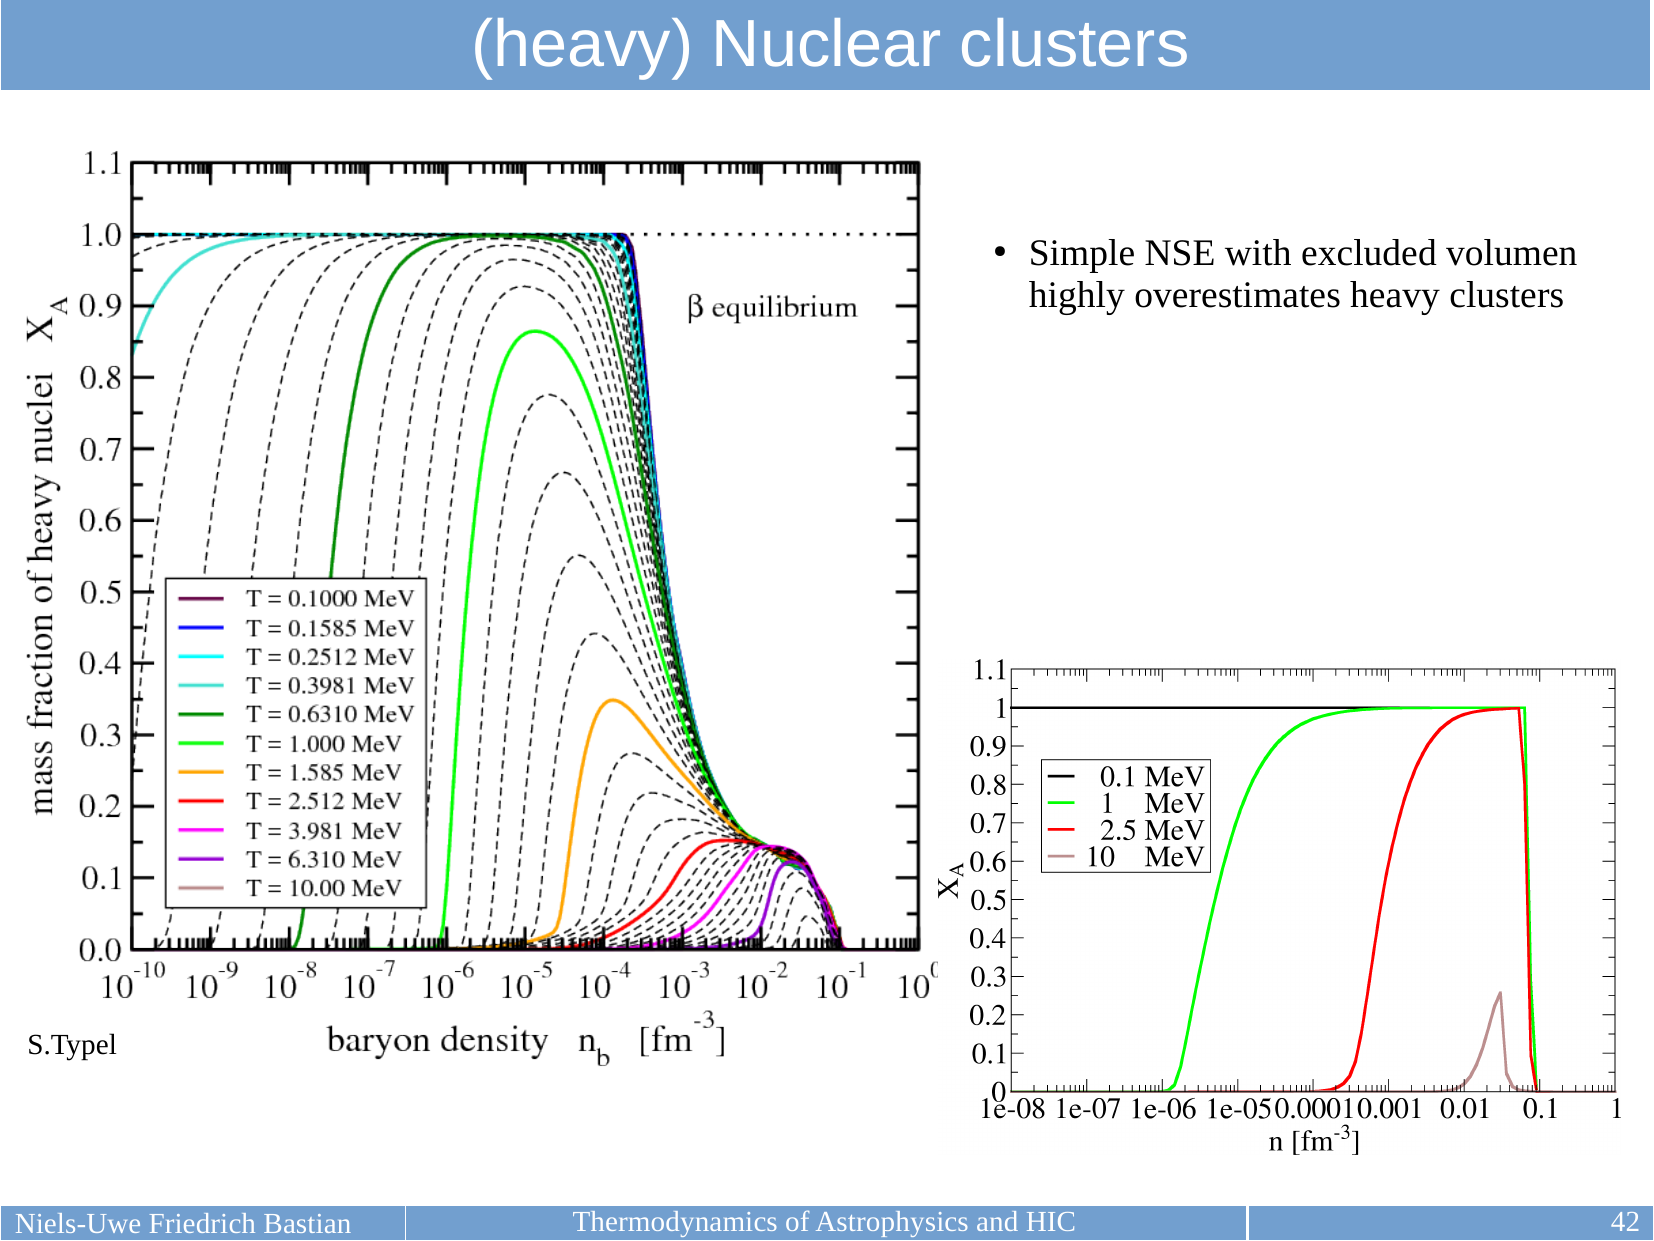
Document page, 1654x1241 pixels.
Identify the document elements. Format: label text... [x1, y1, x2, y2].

text_box Simple NSE with excluded volumen highly overestimates heavy clusters [978, 225, 1621, 323]
title (heavy) Nuclear clusters [86, 5, 1576, 81]
picture [24, 147, 1621, 1156]
text_box S.Typel [12, 1021, 133, 1069]
